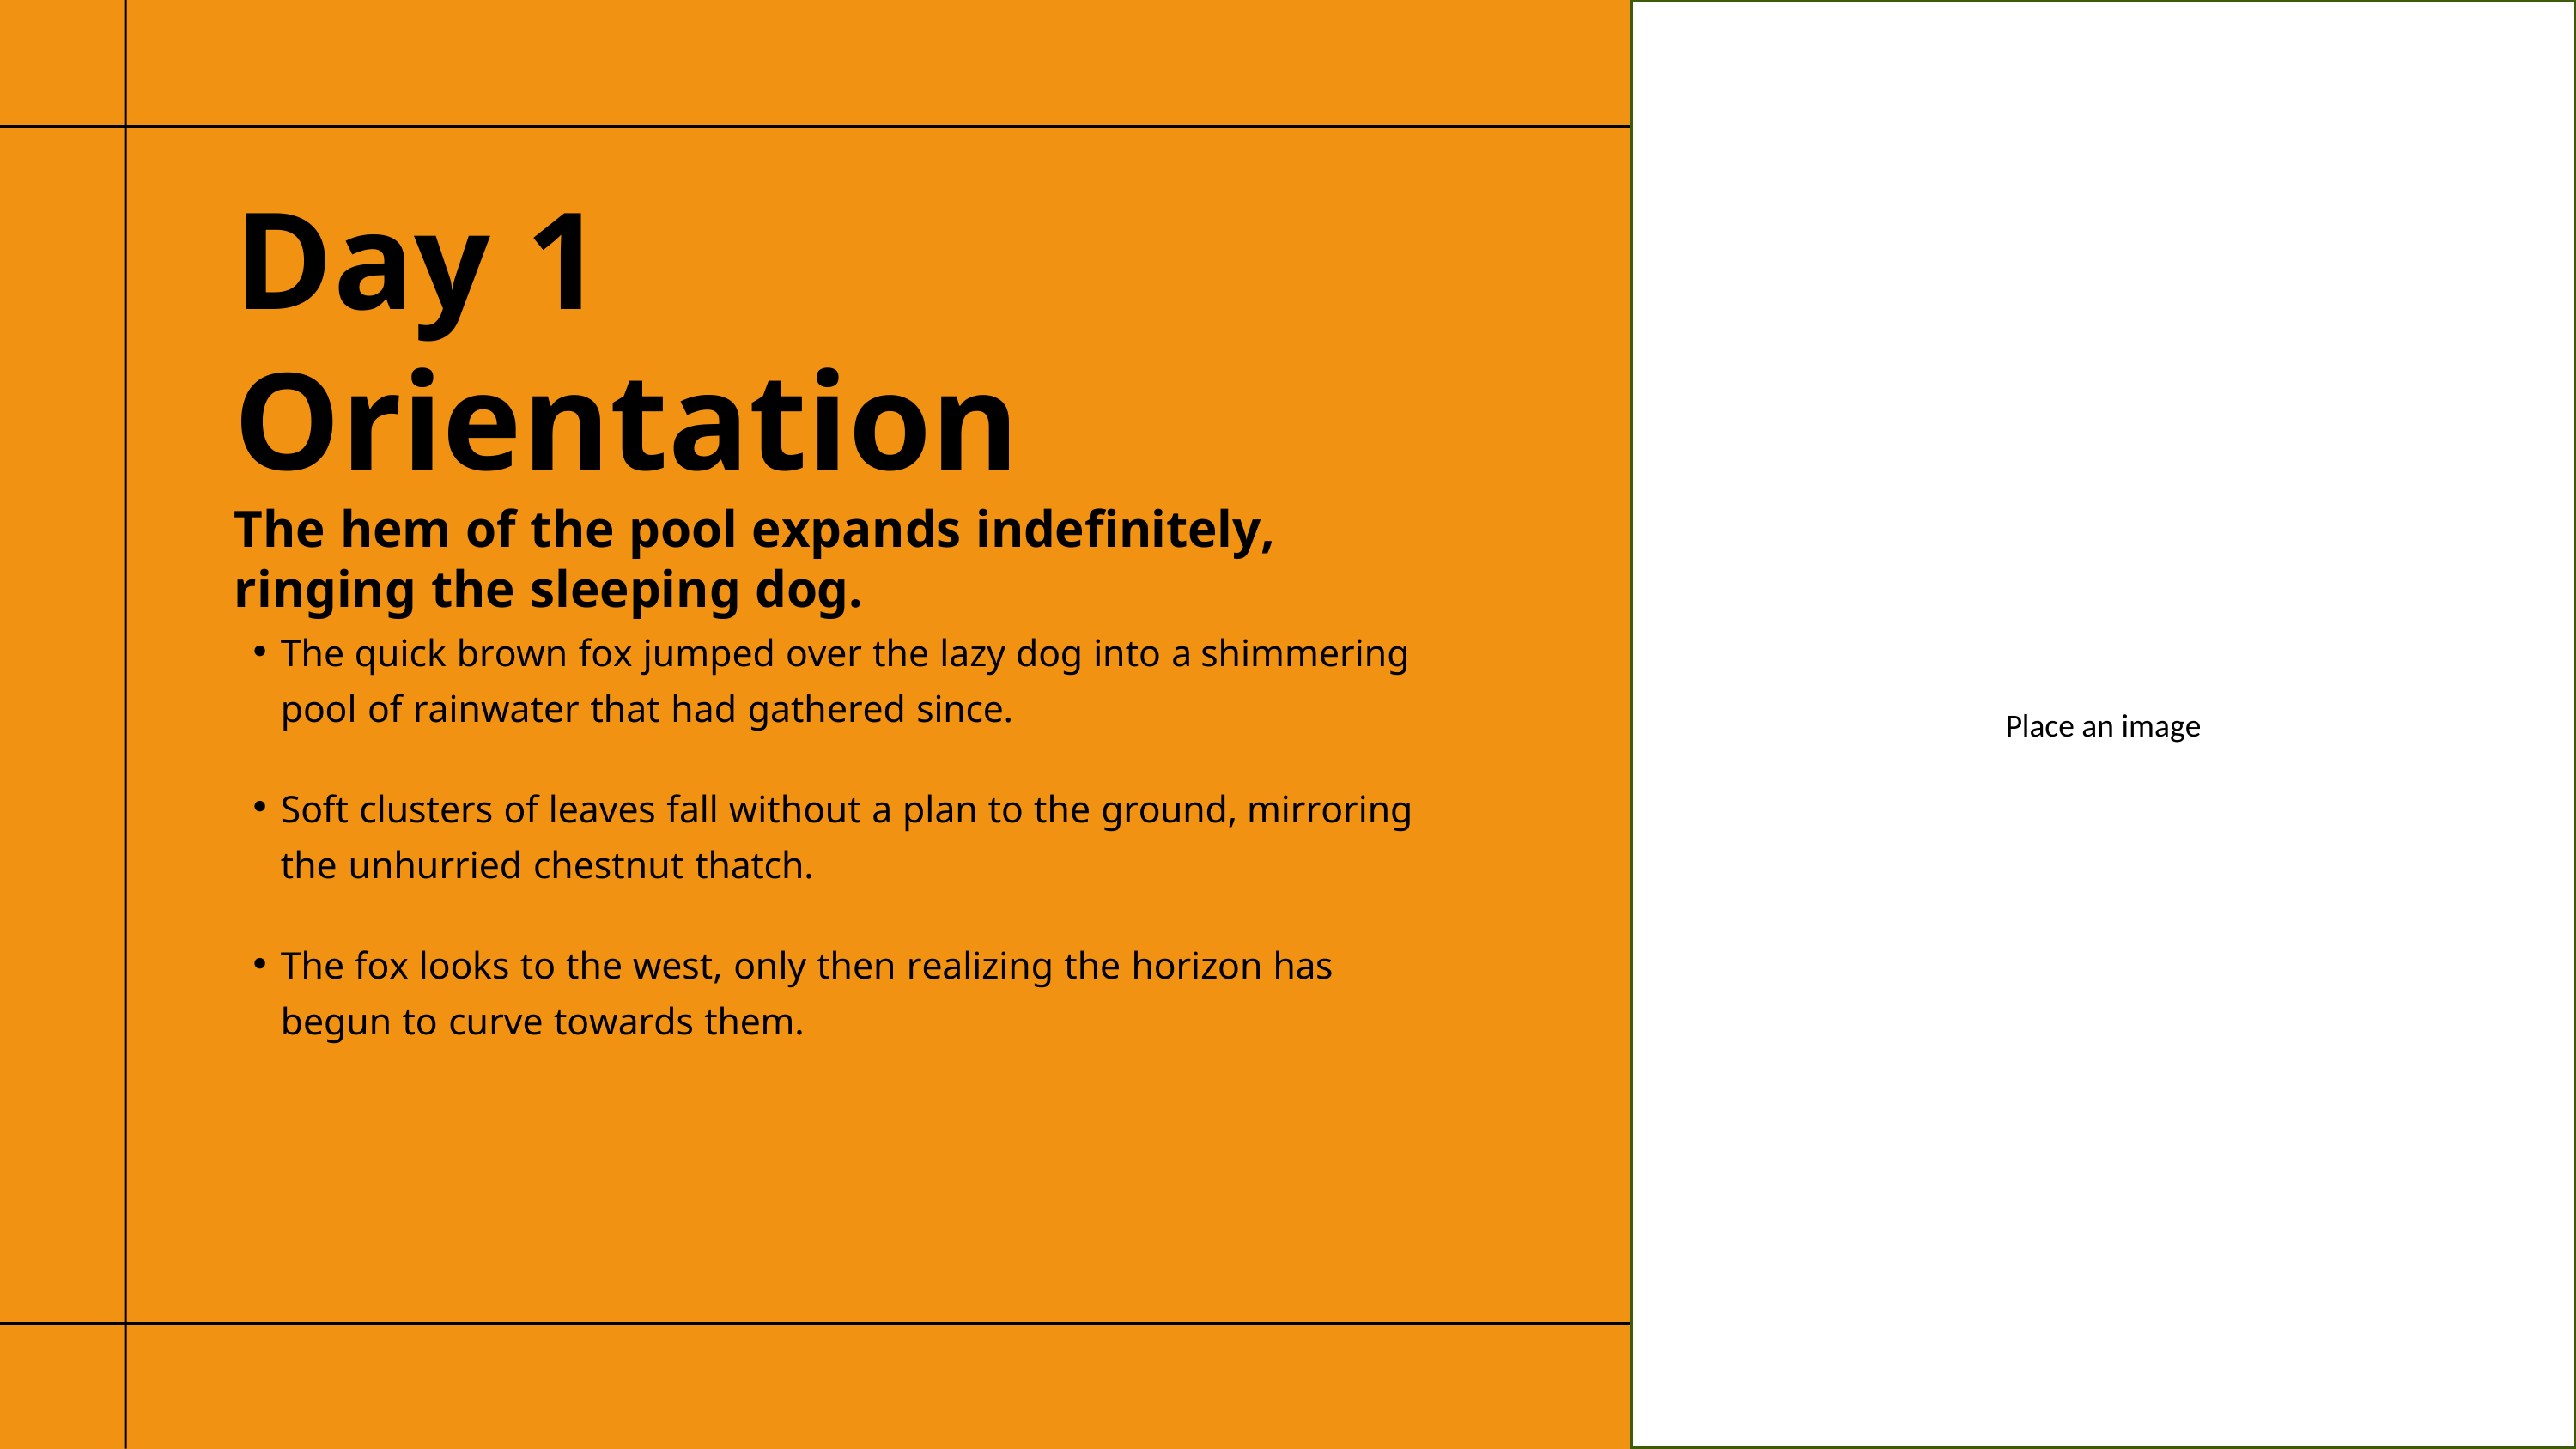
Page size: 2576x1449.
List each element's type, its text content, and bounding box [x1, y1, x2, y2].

text_box Place an image [1631, 0, 2576, 1449]
list The quick brown fox jumped over the lazy dog into a shimmering pool of rainwater that had gathered since. Soft clusters of leaves fall without a plan to the ground, mirroring the unhurried chestnut thatch. The fox looks to the west, only then realizing the horizon has begun to curve towards them. [234, 611, 1449, 1054]
title Day 1 Orientation The hem of the pool expands indefinitely, ringing the sleeping dog. [234, 174, 1418, 457]
